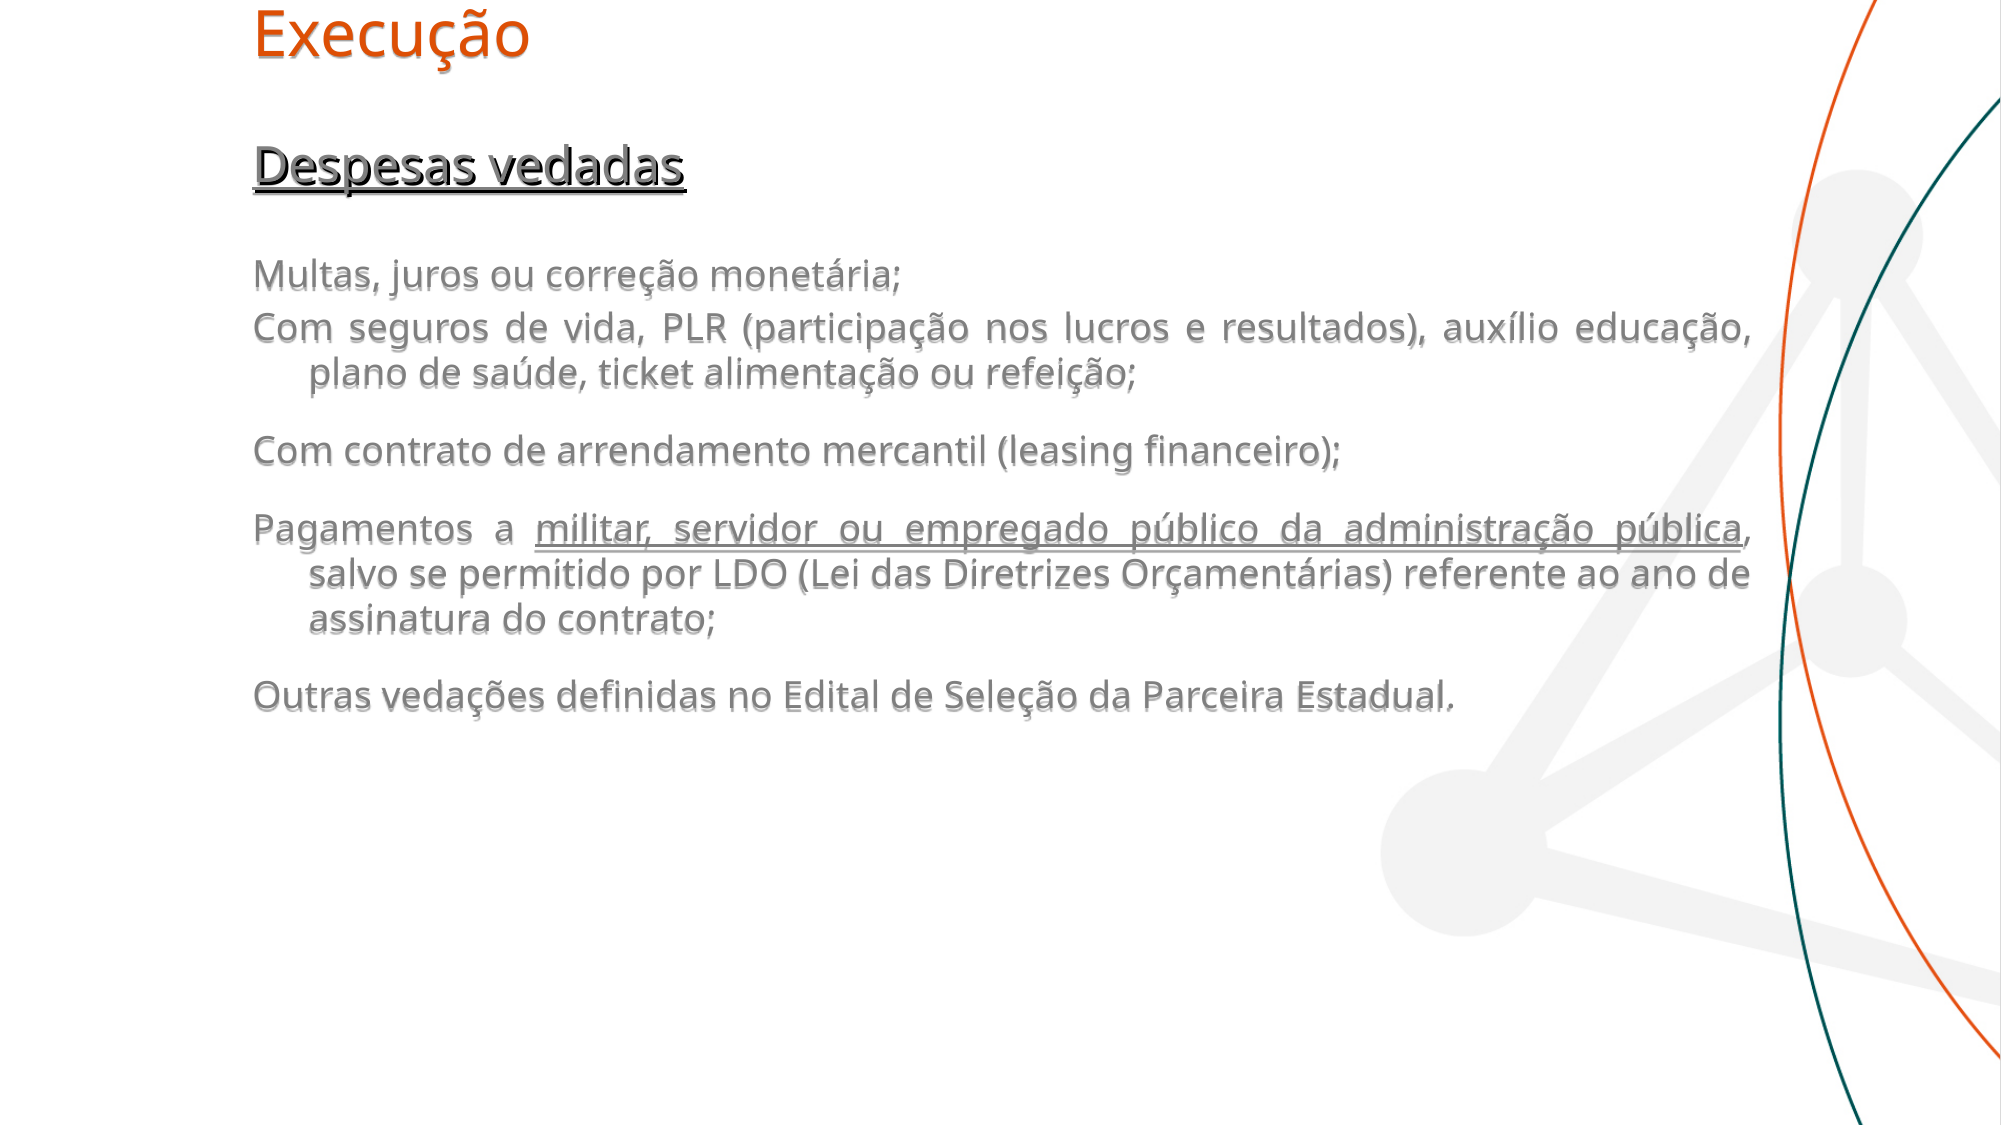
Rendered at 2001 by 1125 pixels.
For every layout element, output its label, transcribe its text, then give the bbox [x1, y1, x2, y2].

text_box Despesas vedadas [237, 125, 1154, 202]
text_box Multas, juros ou correção monetária; Com seguros de vida, PLR (participação nos lucros e resultados), auxílio educação, plano de saúde, ticket alimentação ou refeição; Com contrato de arrendamento mercantil (leasing financeiro); Pagamentos a militar, servidor ou empregado público da administração pública, salvo se permitido por LDO (Lei das Diretrizes Orçamentárias) referente ao ano de assinatura do contrato; Outras vedações definidas no Edital de Seleção da Parceira Estadual. [237, 242, 1768, 1052]
text_box Execução [237, 0, 1250, 155]
